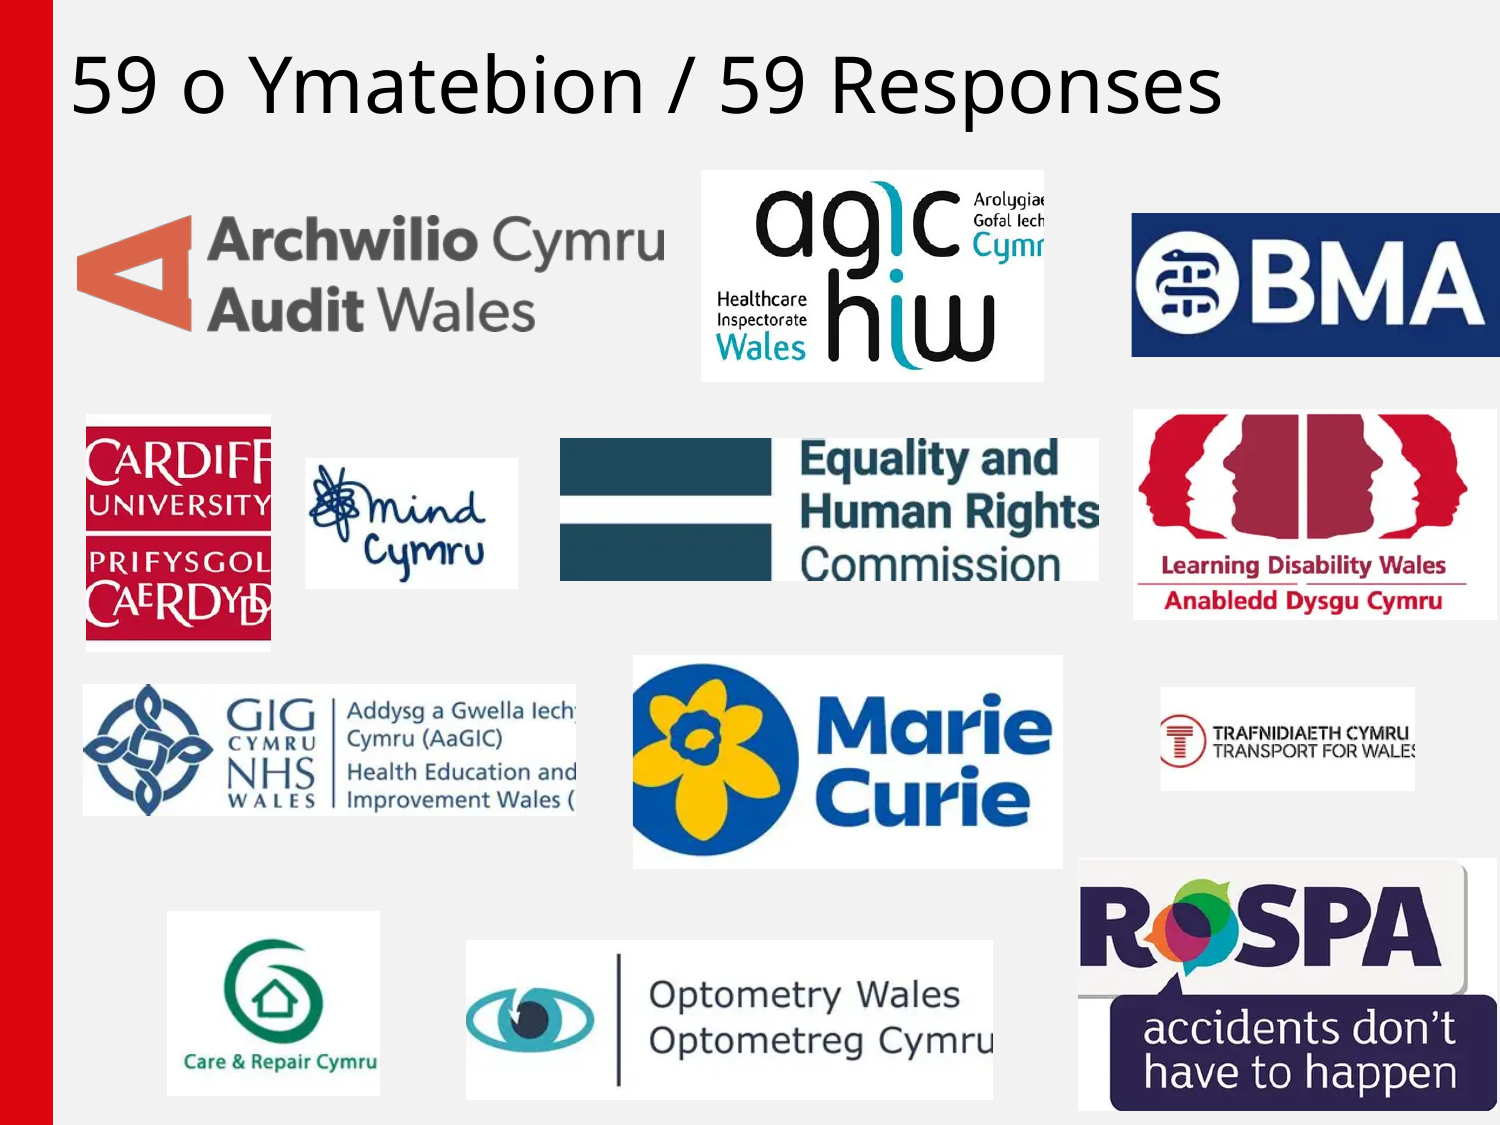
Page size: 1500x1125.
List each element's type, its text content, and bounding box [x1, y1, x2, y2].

picture [305, 458, 519, 589]
title 59 o Ymatebion / 59 Responses [54, 6, 1349, 170]
picture [167, 911, 380, 1096]
picture [1078, 858, 1497, 1111]
picture [701, 170, 1044, 382]
picture [1131, 213, 1500, 357]
picture [83, 685, 576, 816]
picture [77, 215, 664, 333]
picture [632, 655, 1064, 869]
picture [1160, 687, 1415, 791]
picture [1133, 409, 1497, 620]
picture [86, 414, 271, 652]
picture [560, 438, 1099, 581]
picture [466, 940, 993, 1100]
